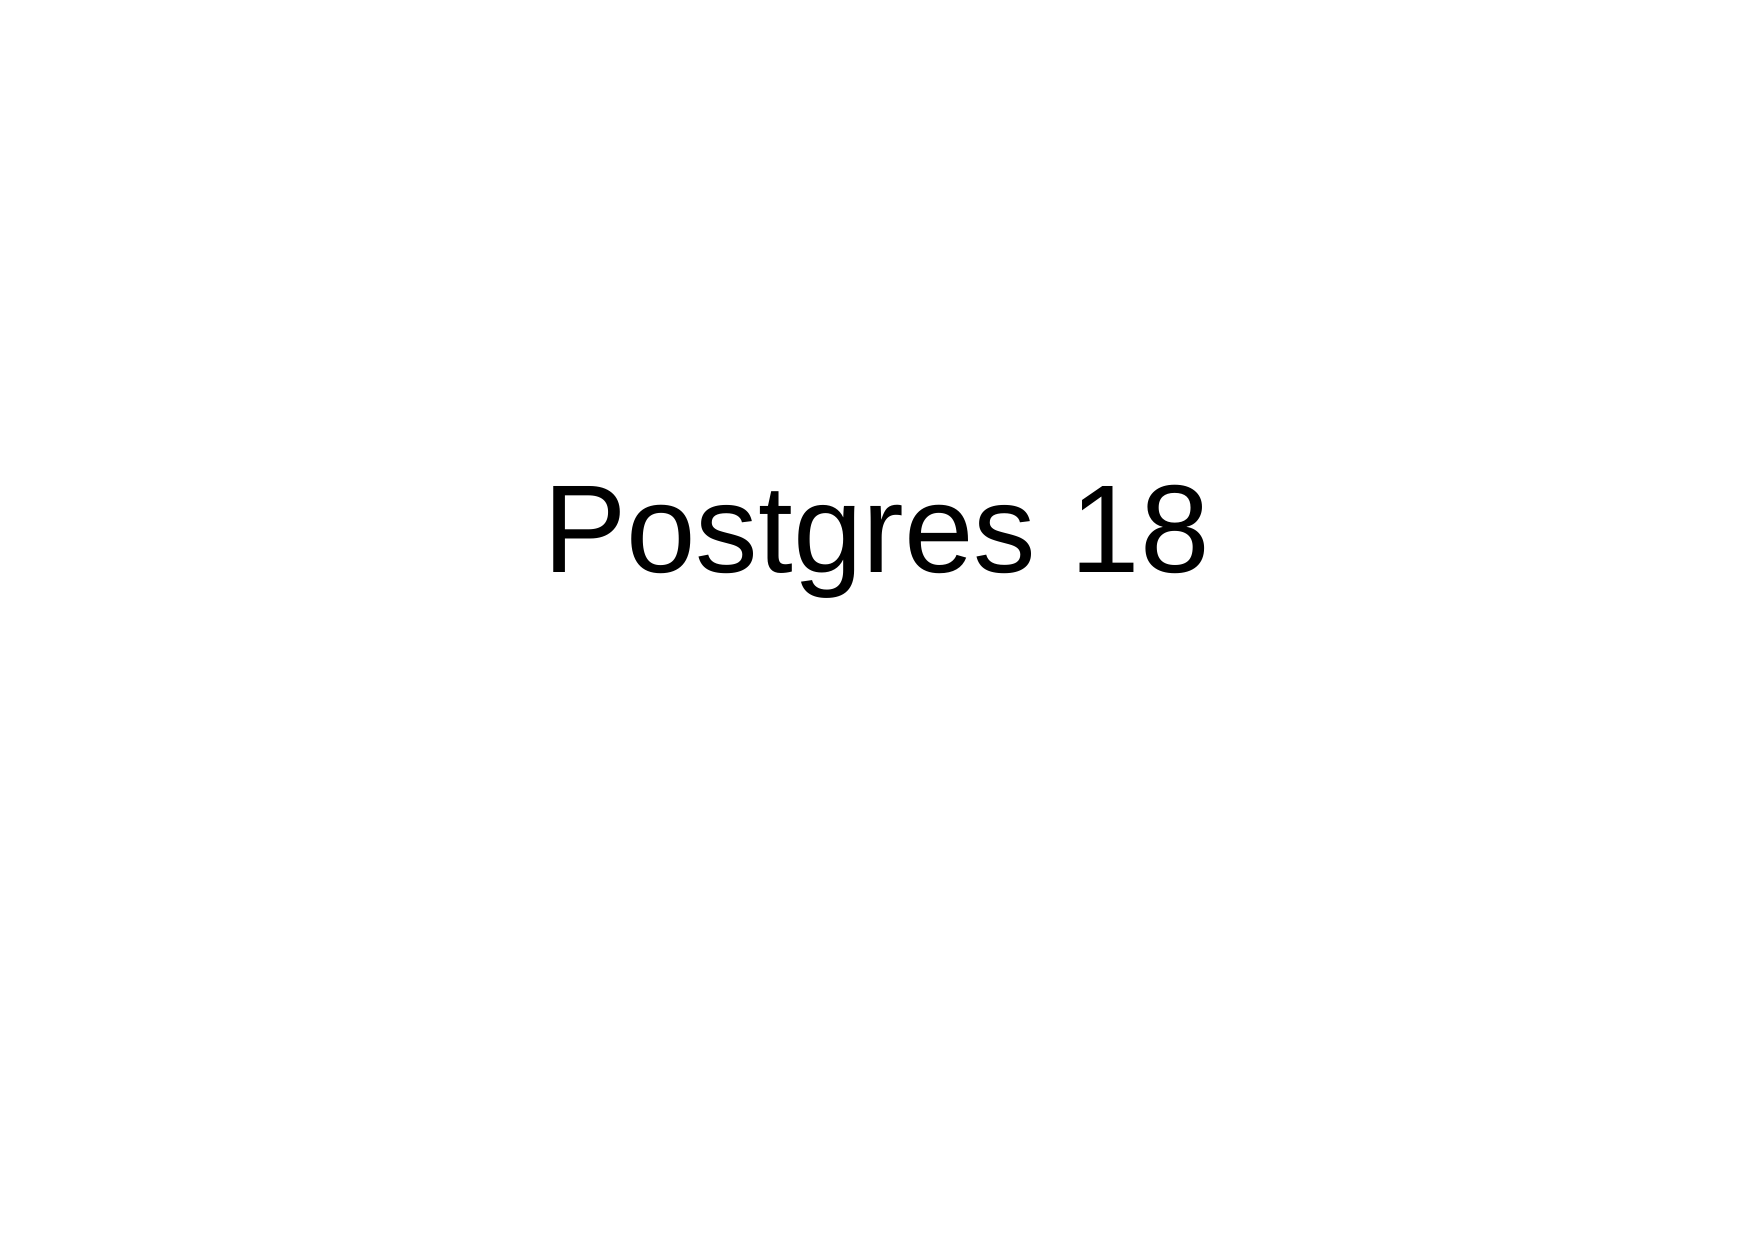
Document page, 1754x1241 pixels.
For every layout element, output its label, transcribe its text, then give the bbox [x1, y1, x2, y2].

subtitle Postgres 18 [87, 49, 1667, 1010]
